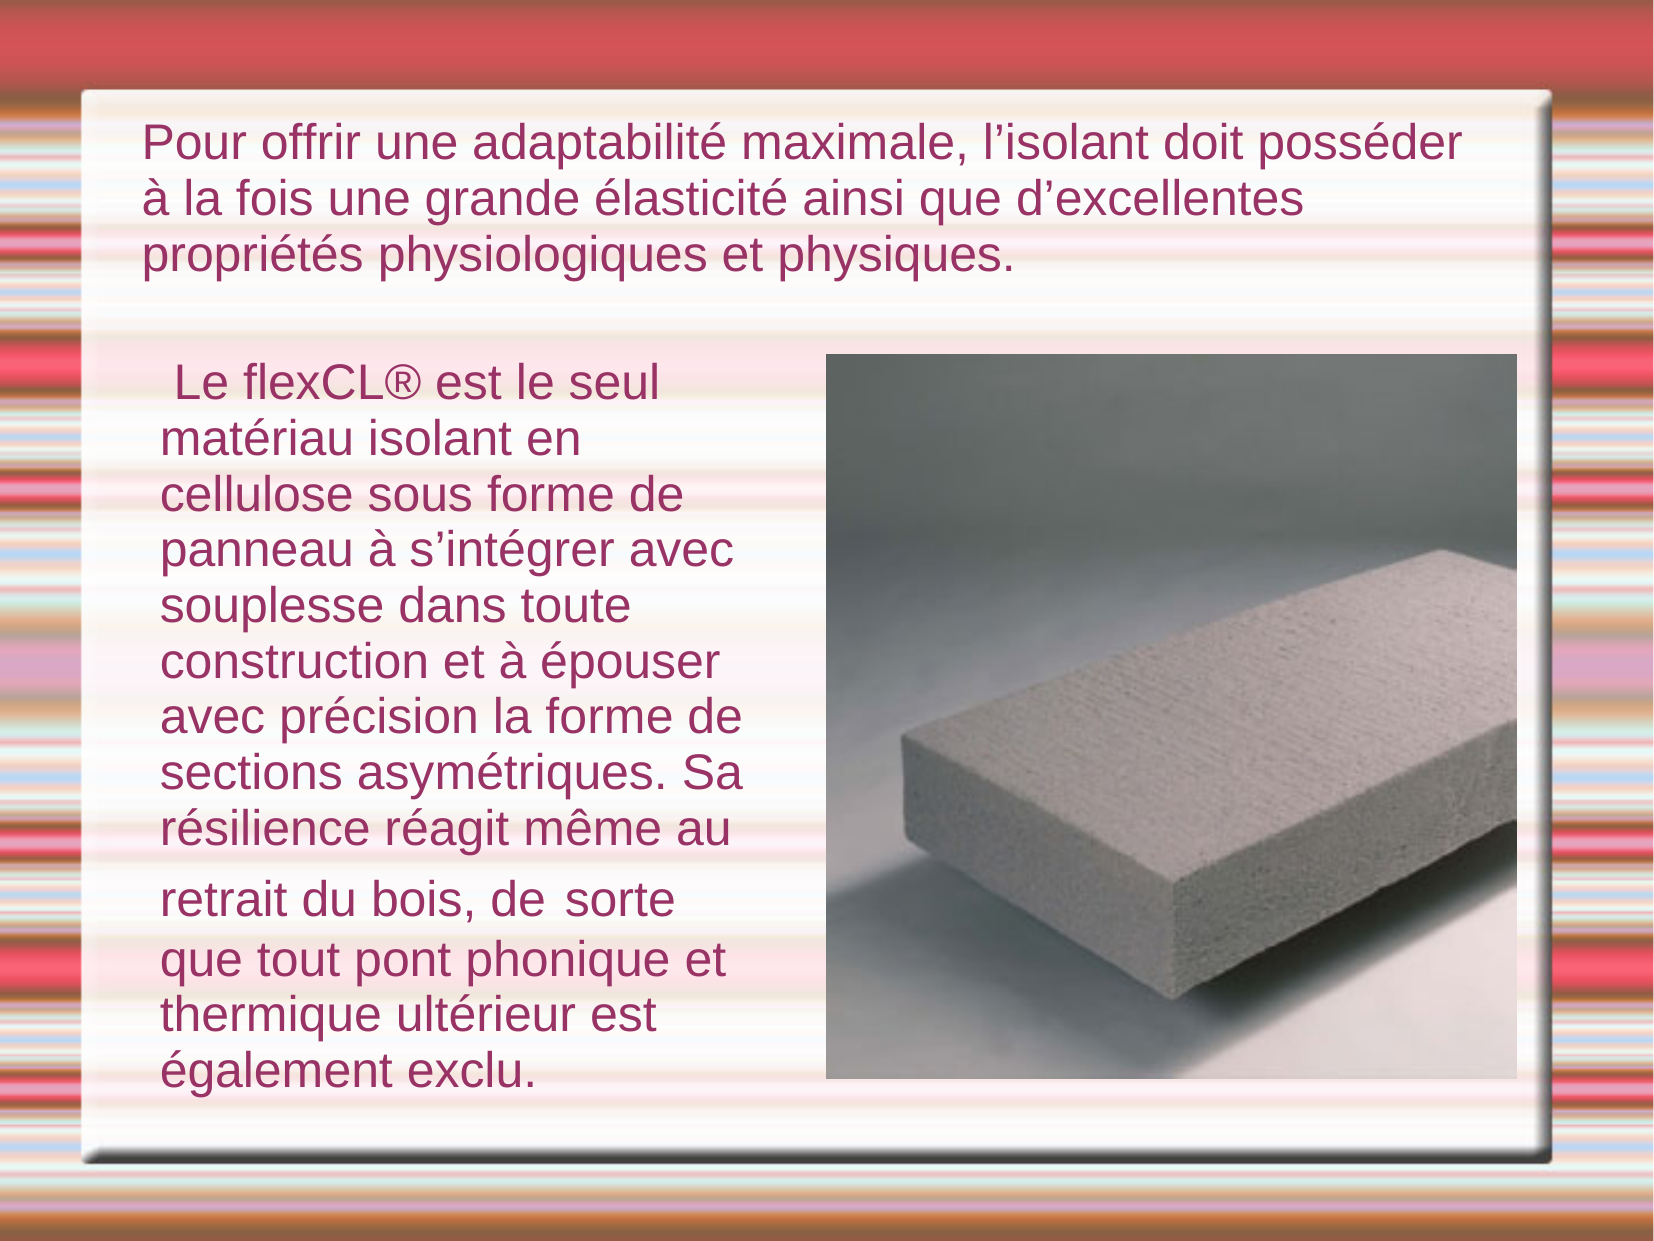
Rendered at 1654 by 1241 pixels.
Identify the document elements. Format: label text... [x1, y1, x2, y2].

list Le flexCL® est le seul matériau isolant en cellulose sous forme de panneau à s’intégrer avec souplesse dans toute construction et à épouser avec précision la forme de sections asymétriques. Sa résilience réagit même au retrait du bois, de sorte que tout pont phonique et thermique ultérieur est également exclu. [77, 354, 768, 1241]
picture [0, 0, 1654, 1241]
text_box Pour offrir une adaptabilité maximale, l’isolant doit posséder à la fois une grande élasticité ainsi que d’excellentes propriétés physiologiques et physiques. [59, 59, 1477, 283]
